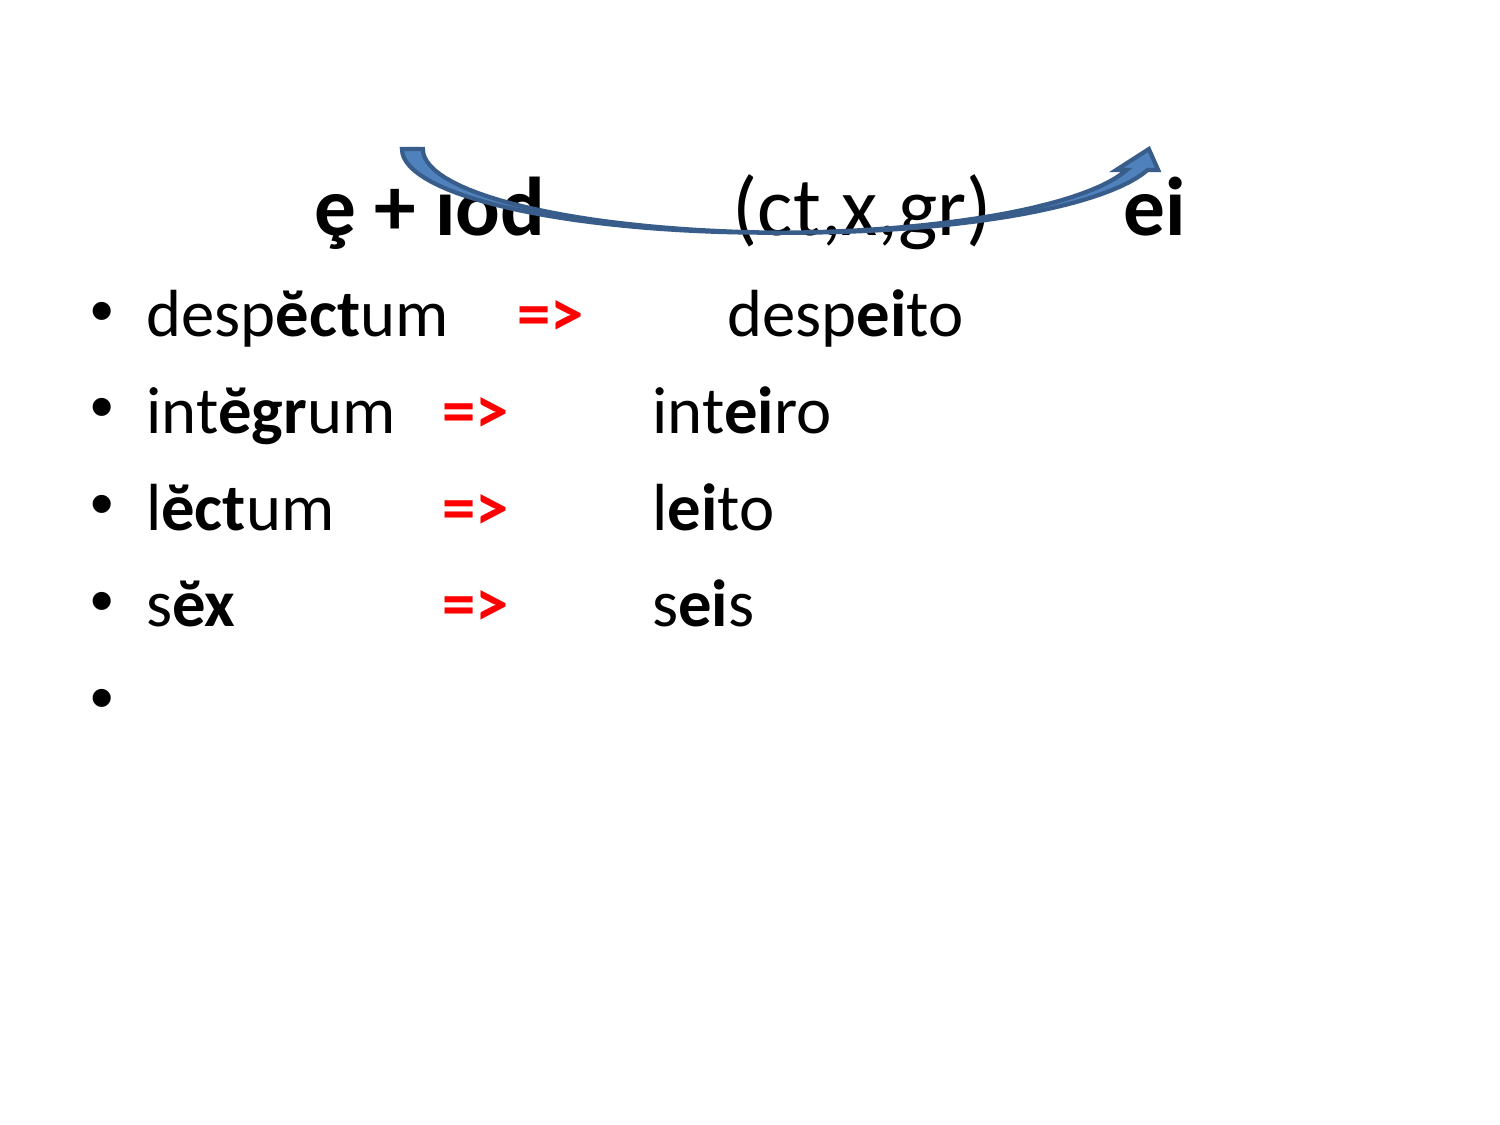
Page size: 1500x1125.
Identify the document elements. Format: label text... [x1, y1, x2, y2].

list despĕctum => despeito intĕgrum => inteiro lĕctum => leito sĕx => seis [75, 262, 1426, 1005]
text_box [401, 149, 1159, 233]
title ȩ + iod (ct,x,gr) ei [75, 45, 1426, 233]
